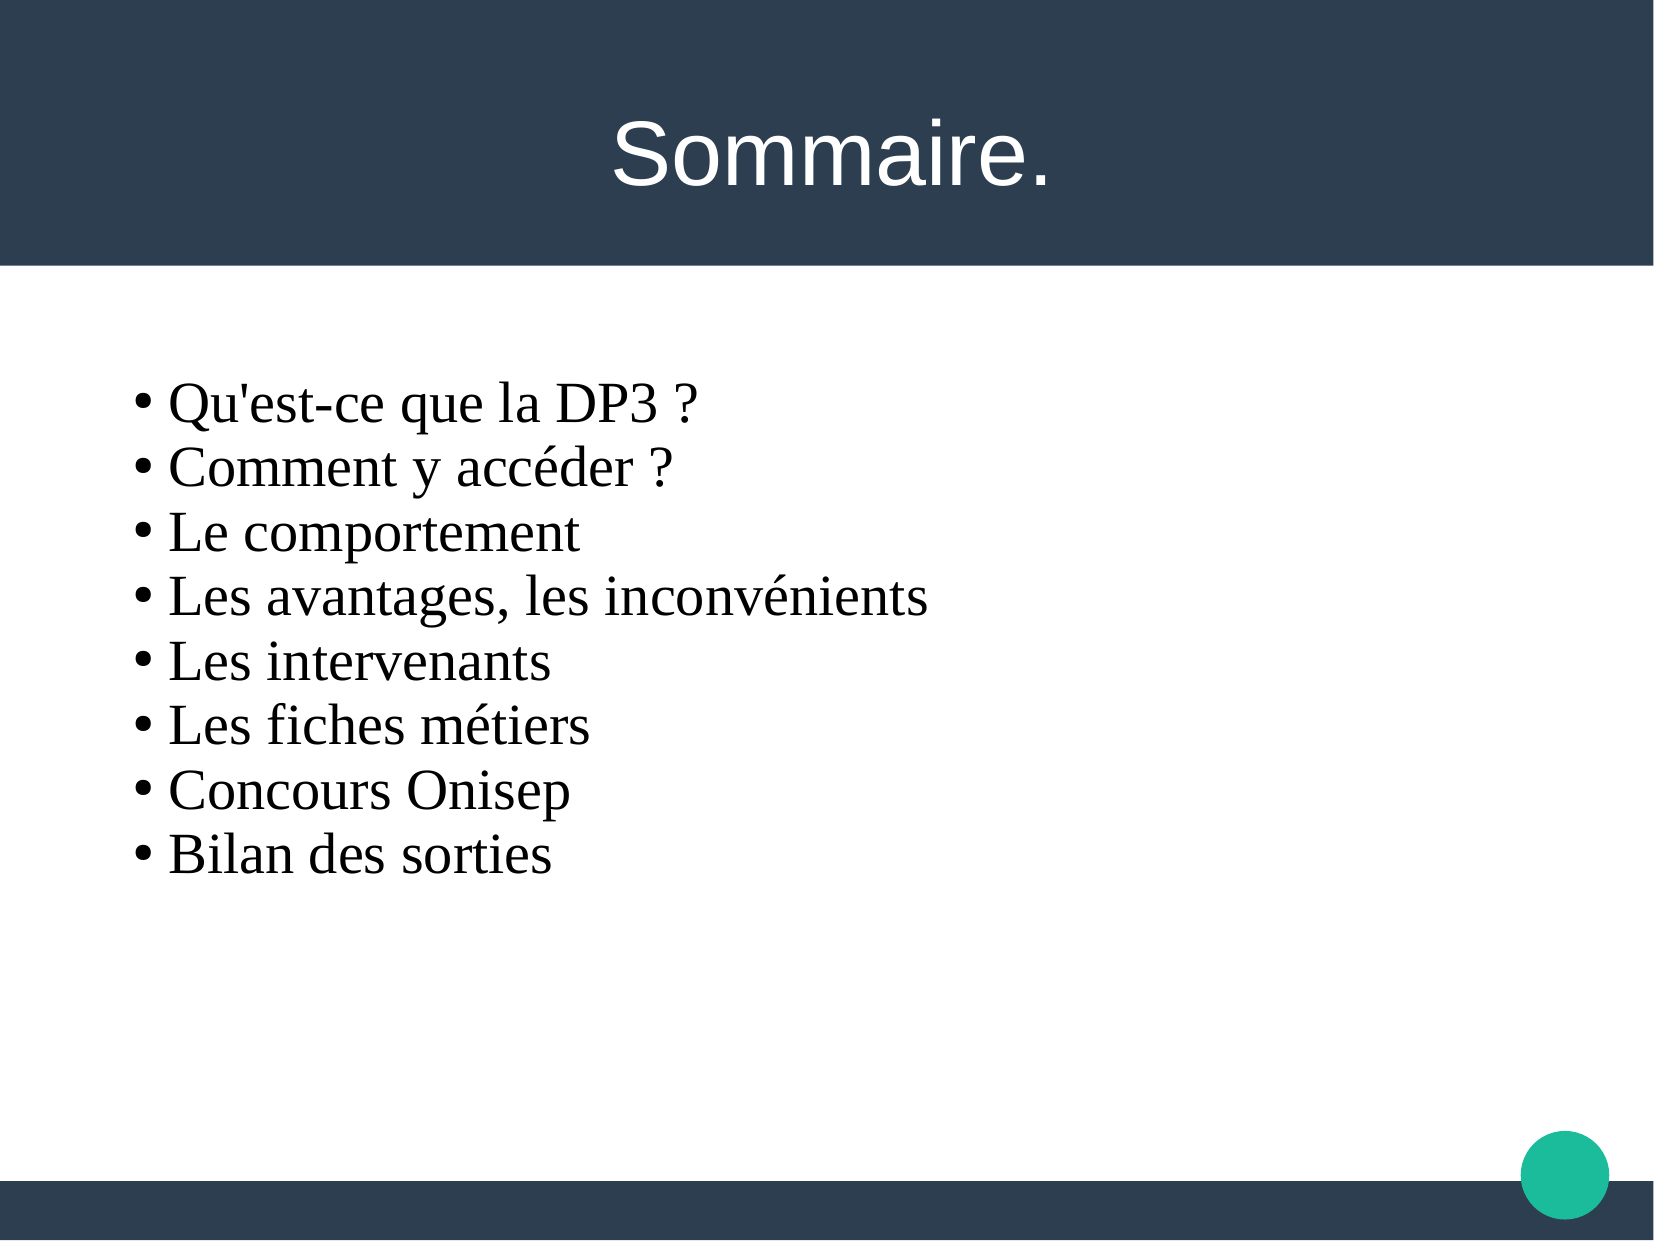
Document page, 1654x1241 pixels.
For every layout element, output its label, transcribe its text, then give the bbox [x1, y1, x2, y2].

text_box Sommaire. [47, 53, 1619, 213]
text_box Qu'est-ce que la DP3 ? Comment y accéder ? Le comportement Les avantages, les inconvénients Les intervenants Les fiches métiers Concours Onisep Bilan des sorties [118, 362, 1501, 1099]
